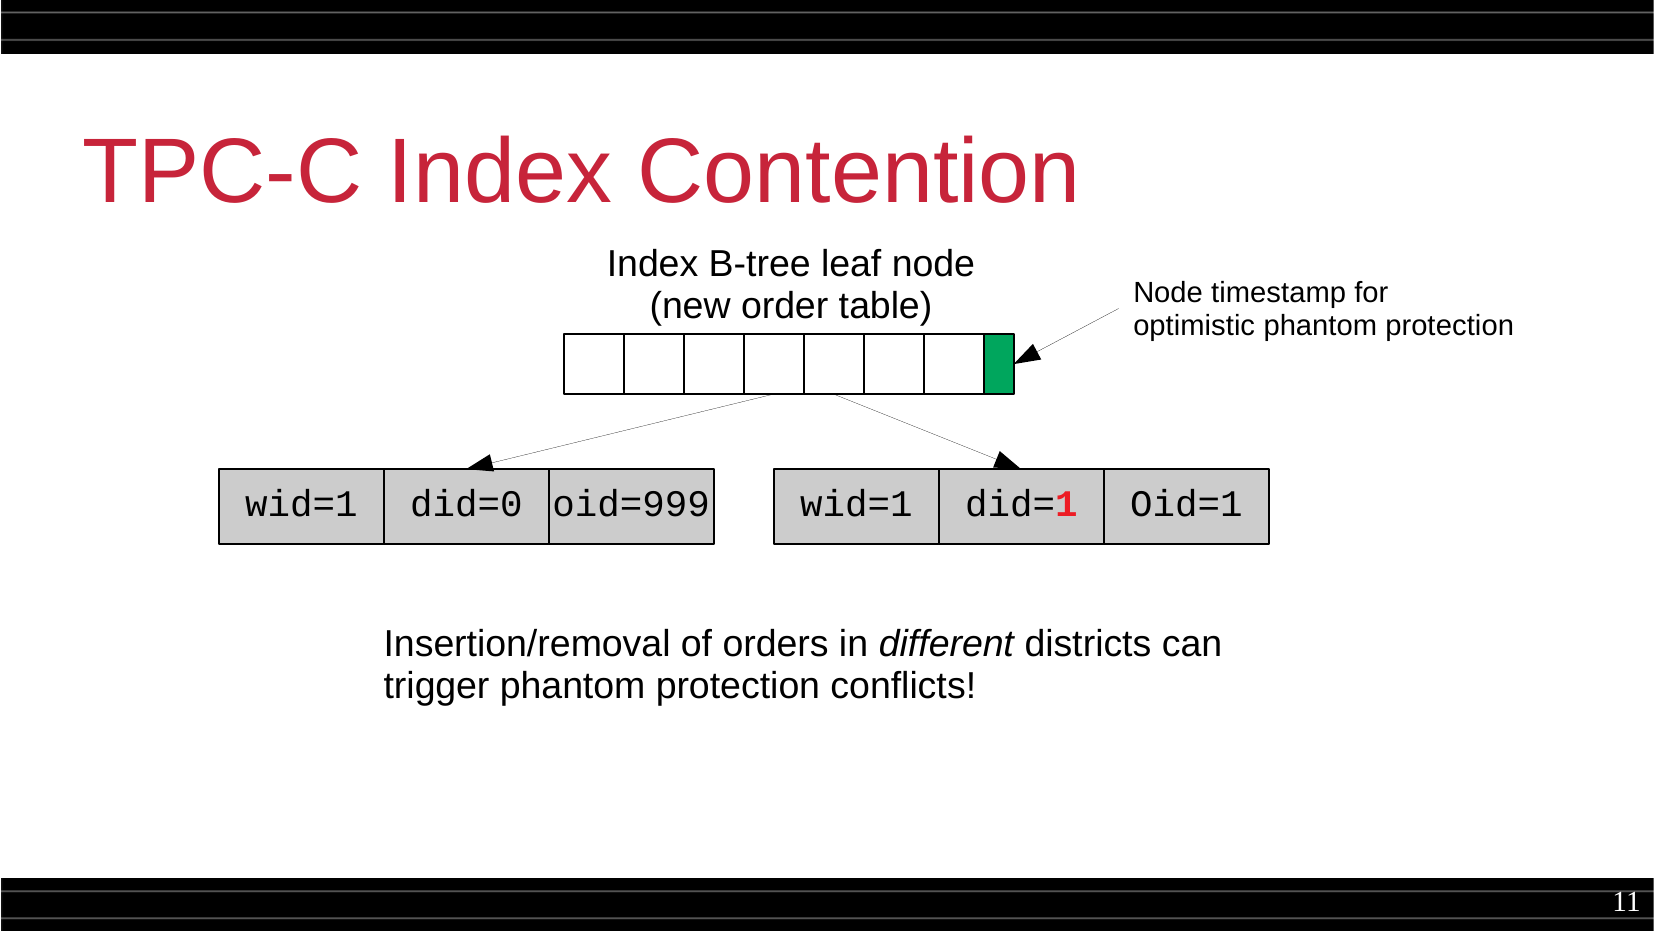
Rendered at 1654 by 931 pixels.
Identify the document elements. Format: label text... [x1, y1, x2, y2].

text_box Index B-tree leaf node (new order table) [592, 235, 991, 335]
text_box Insertion/removal of orders in different districts can trigger phantom protection conflicts! [368, 615, 1261, 714]
text_box Oid=1 [1103, 469, 1269, 545]
text_box did=0 [383, 469, 548, 545]
text_box did=1 [938, 469, 1103, 545]
text_box wid=1 [773, 469, 938, 545]
text_box Node timestamp for optimistic phantom protection [1118, 268, 1531, 349]
text_box wid=1 [218, 469, 383, 545]
picture [1, 0, 1654, 54]
picture [1, 878, 1654, 931]
title TPC-C Index Contention [82, 92, 1571, 249]
text_box oid=999 [548, 469, 714, 545]
text_box [563, 334, 1014, 395]
